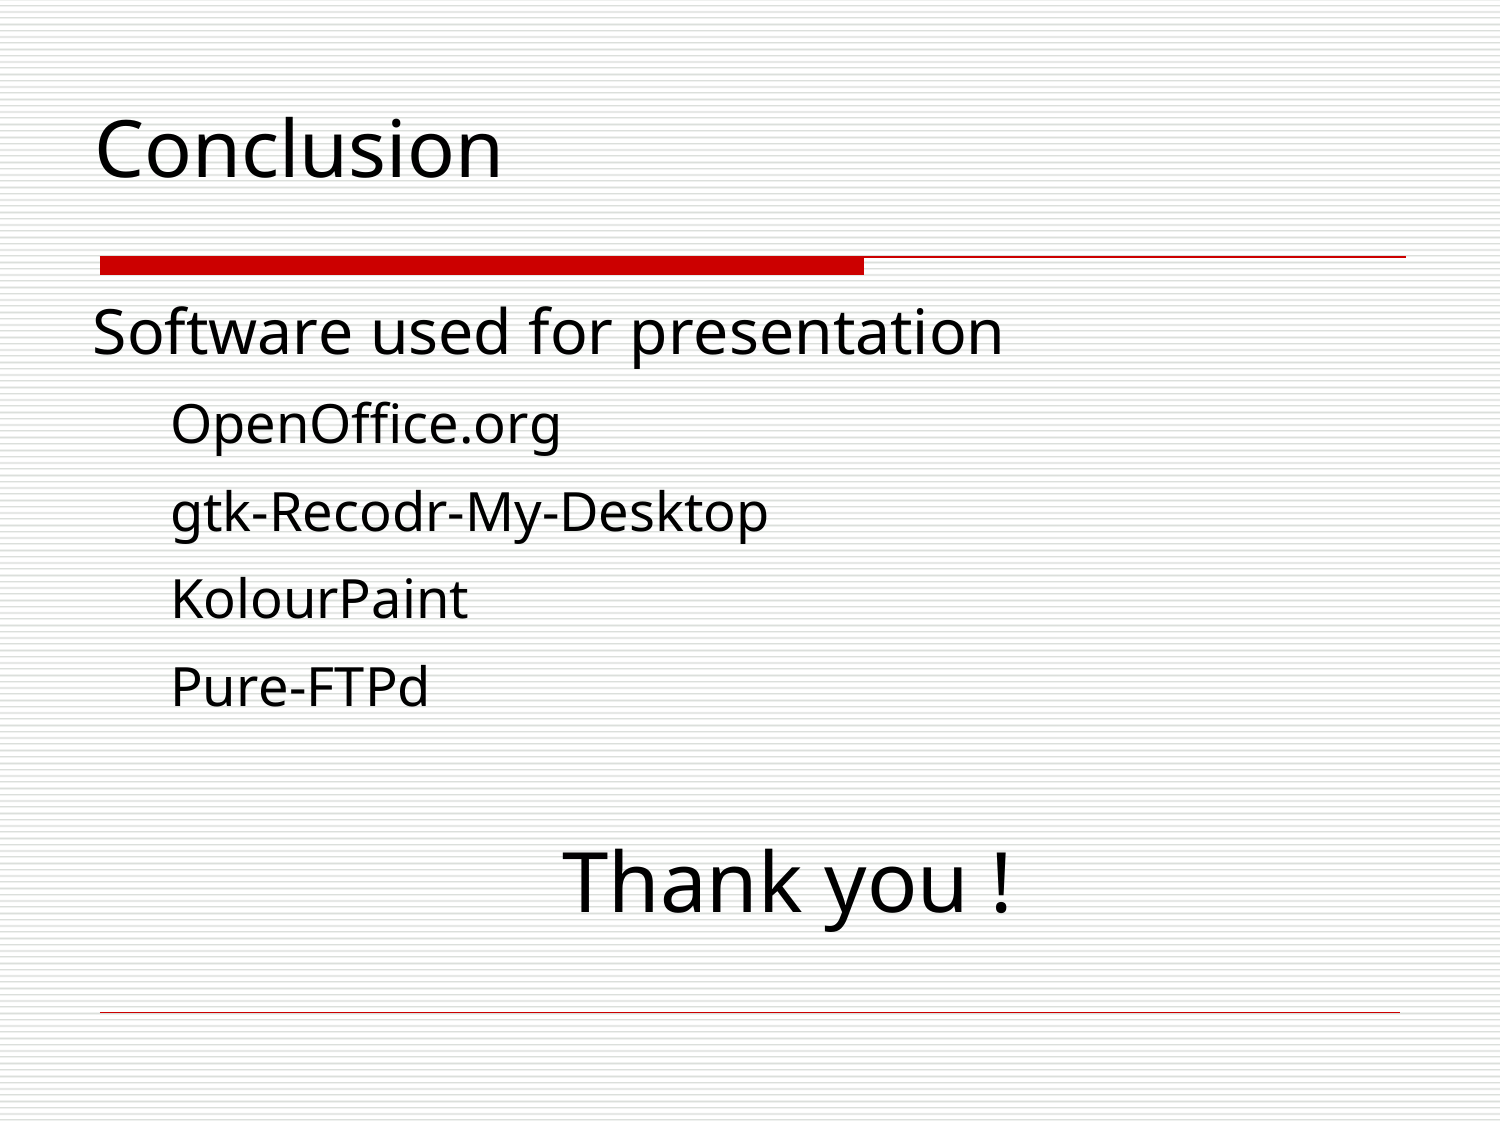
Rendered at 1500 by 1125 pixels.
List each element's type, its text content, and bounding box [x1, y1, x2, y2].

list Software used for presentation OpenOffice.org gtk-Recodr-My-Desktop KolourPaint Pure-FTPd Thank you ! [92, 287, 1406, 1031]
picture [0, 0, 1500, 1125]
title Conclusion [94, 51, 1407, 243]
